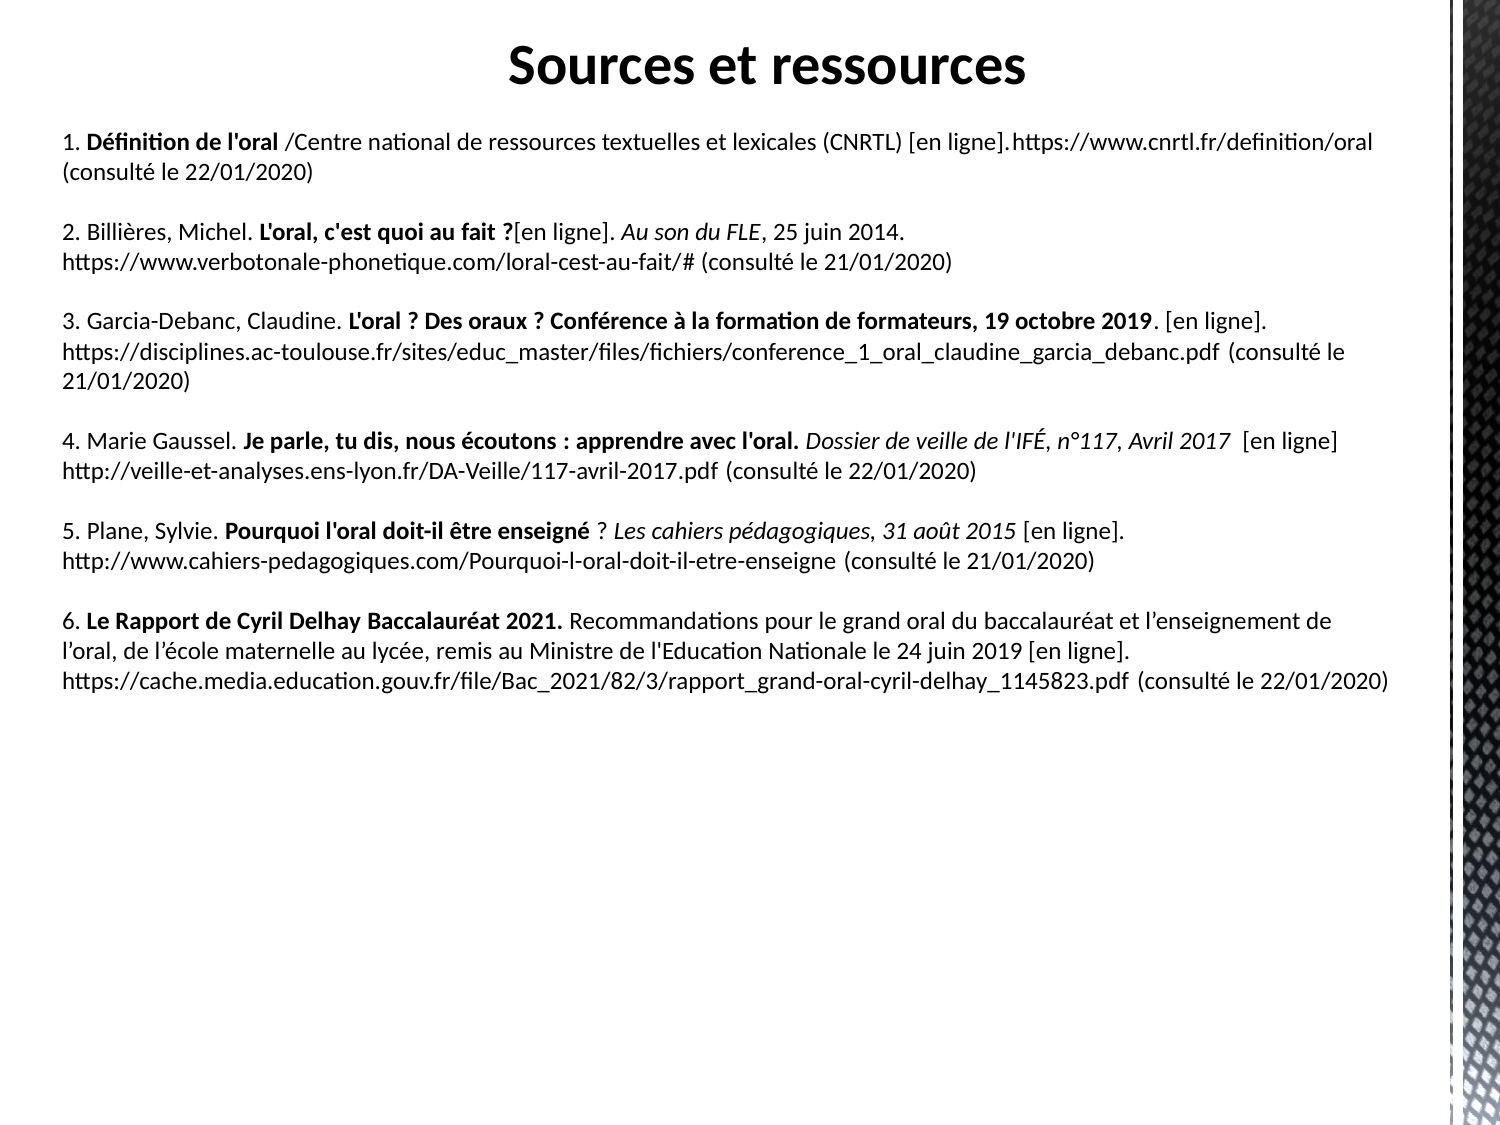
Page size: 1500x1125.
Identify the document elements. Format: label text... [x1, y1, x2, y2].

picture [1447, 0, 1500, 1125]
text_box Sources et ressources [312, 19, 1223, 104]
text_box 1. Définition de l'oral /Centre national de ressources textuelles et lexicales (CNRTL) [en ligne].https://www.cnrtl.fr/definition/oral (consulté le 22/01/2020) 2. Billières, Michel. L'oral, c'est quoi au fait ?[en ligne]. Au son du FLE, 25 juin 2014. https://www.verbotonale-phonetique.com/loral-cest-au-fait/# (consulté le 21/01/2020) 3. Garcia-Debanc, Claudine. L'oral ? Des oraux ? Conférence à la formation de formateurs, 19 octobre 2019. [en ligne]. https://disciplines.ac-toulouse.fr/sites/educ_master/files/fichiers/conference_1_oral_claudine_garcia_debanc.pdf (consulté le 21/01/2020) 4. Marie Gaussel. Je parle, tu dis, nous écoutons : apprendre avec l'oral. Dossier de veille de l'IFÉ, n°117, Avril 2017 [en ligne] http://veille-et-analyses.ens-lyon.fr/DA-Veille/117-avril-2017.pdf (consulté le 22/01/2020) 5. Plane, Sylvie. Pourquoi l'oral doit-il être enseigné ? Les cahiers pédagogiques, 31 août 2015 [en ligne]. http://www.cahiers-pedagogiques.com/Pourquoi-l-oral-doit-il-etre-enseigne (consulté le 21/01/2020) 6. Le Rapport de Cyril Delhay Baccalauréat 2021. Recommandations pour le grand oral du baccalauréat et l’enseignement de l’oral, de l’école maternelle au lycée, remis au Ministre de l'Education Nationale le 24 juin 2019 [en ligne]. https://cache.media.education.gouv.fr/file/Bac_2021/82/3/rapport_grand-oral-cyril-delhay_1145823.pdf (consulté le 22/01/2020) [47, 118, 1406, 780]
